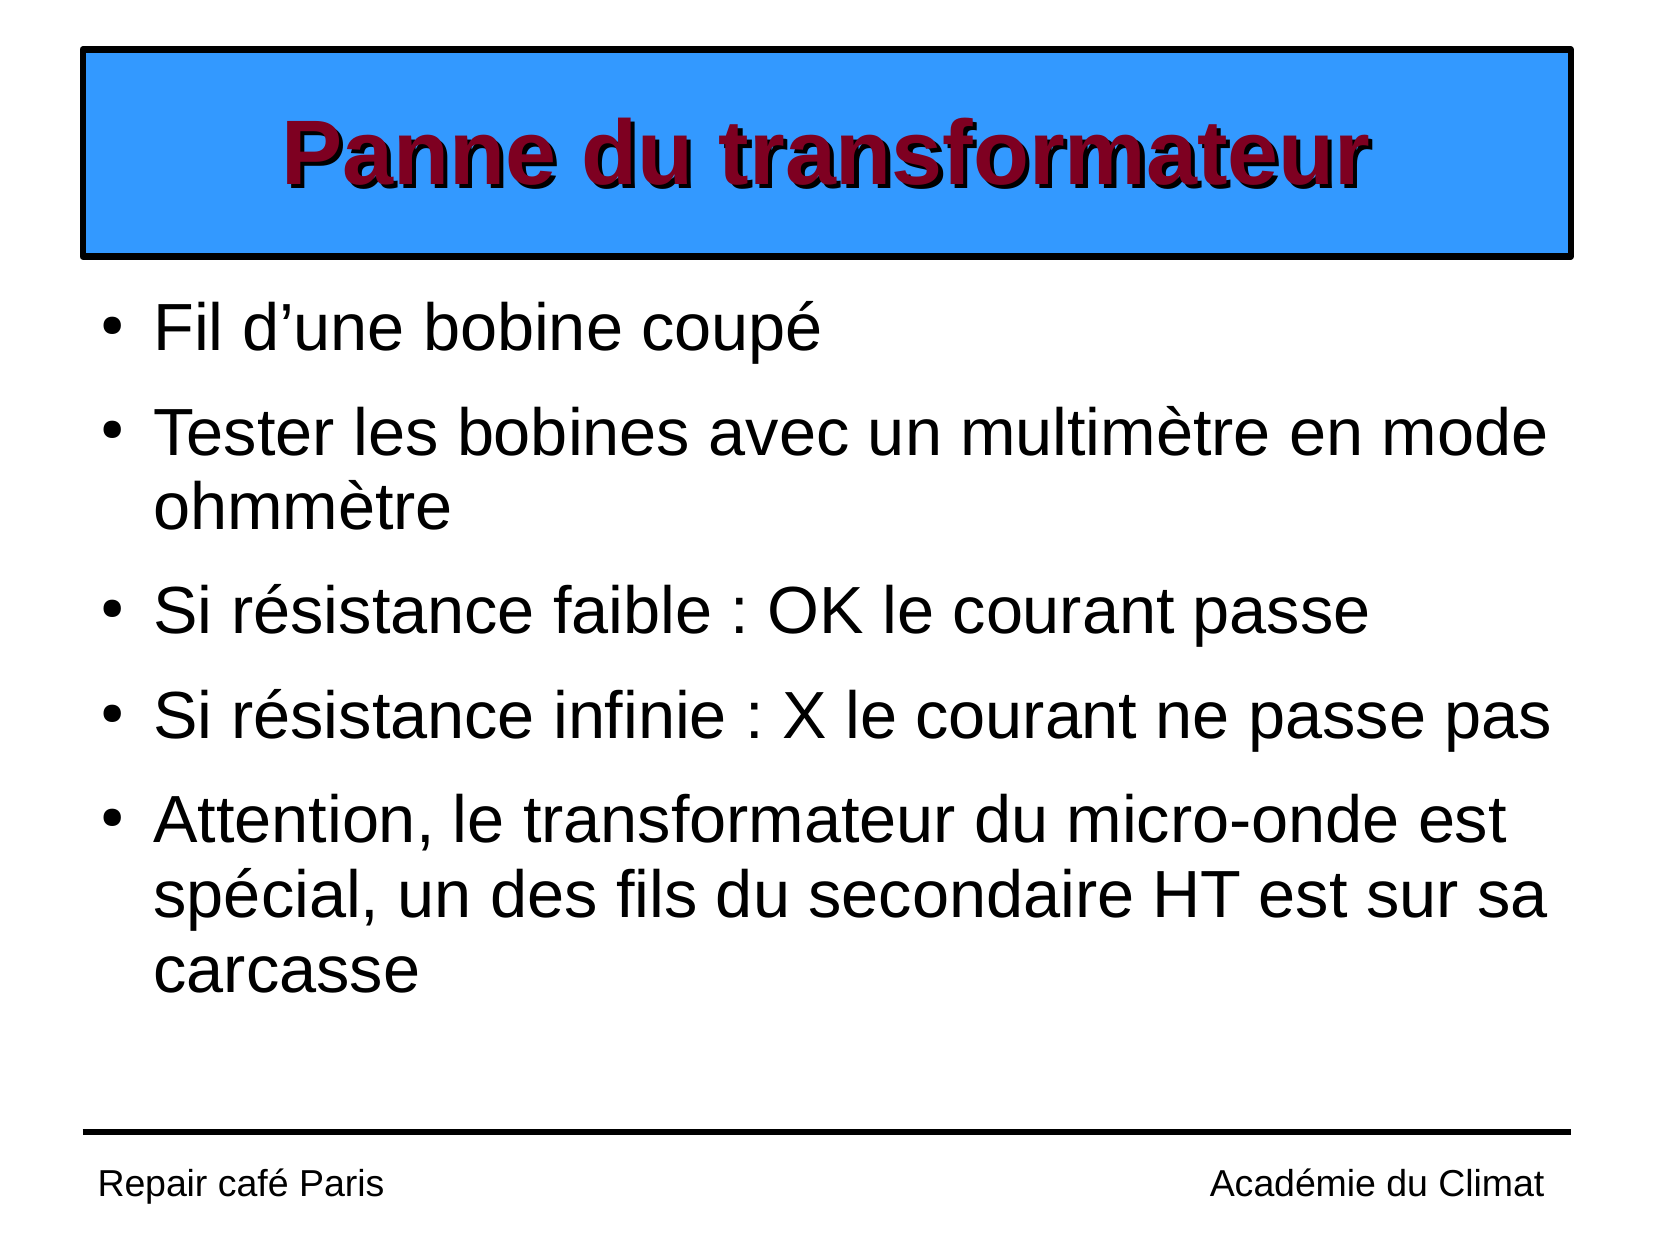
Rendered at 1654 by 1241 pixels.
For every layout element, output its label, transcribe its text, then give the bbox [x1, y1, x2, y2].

title Panne du transformateur [82, 49, 1571, 257]
text_box Repair café Paris Académie du Climat [82, 1155, 1571, 1213]
list Fil d’une bobine coupé Tester les bobines avec un multimètre en mode ohmmètre Si résistance faible : OK le courant passe Si résistance infinie : X le courant ne passe pas Attention, le transformateur du micro-onde est spécial, un des fils du secondaire HT est sur sa carcasse [82, 290, 1571, 1010]
